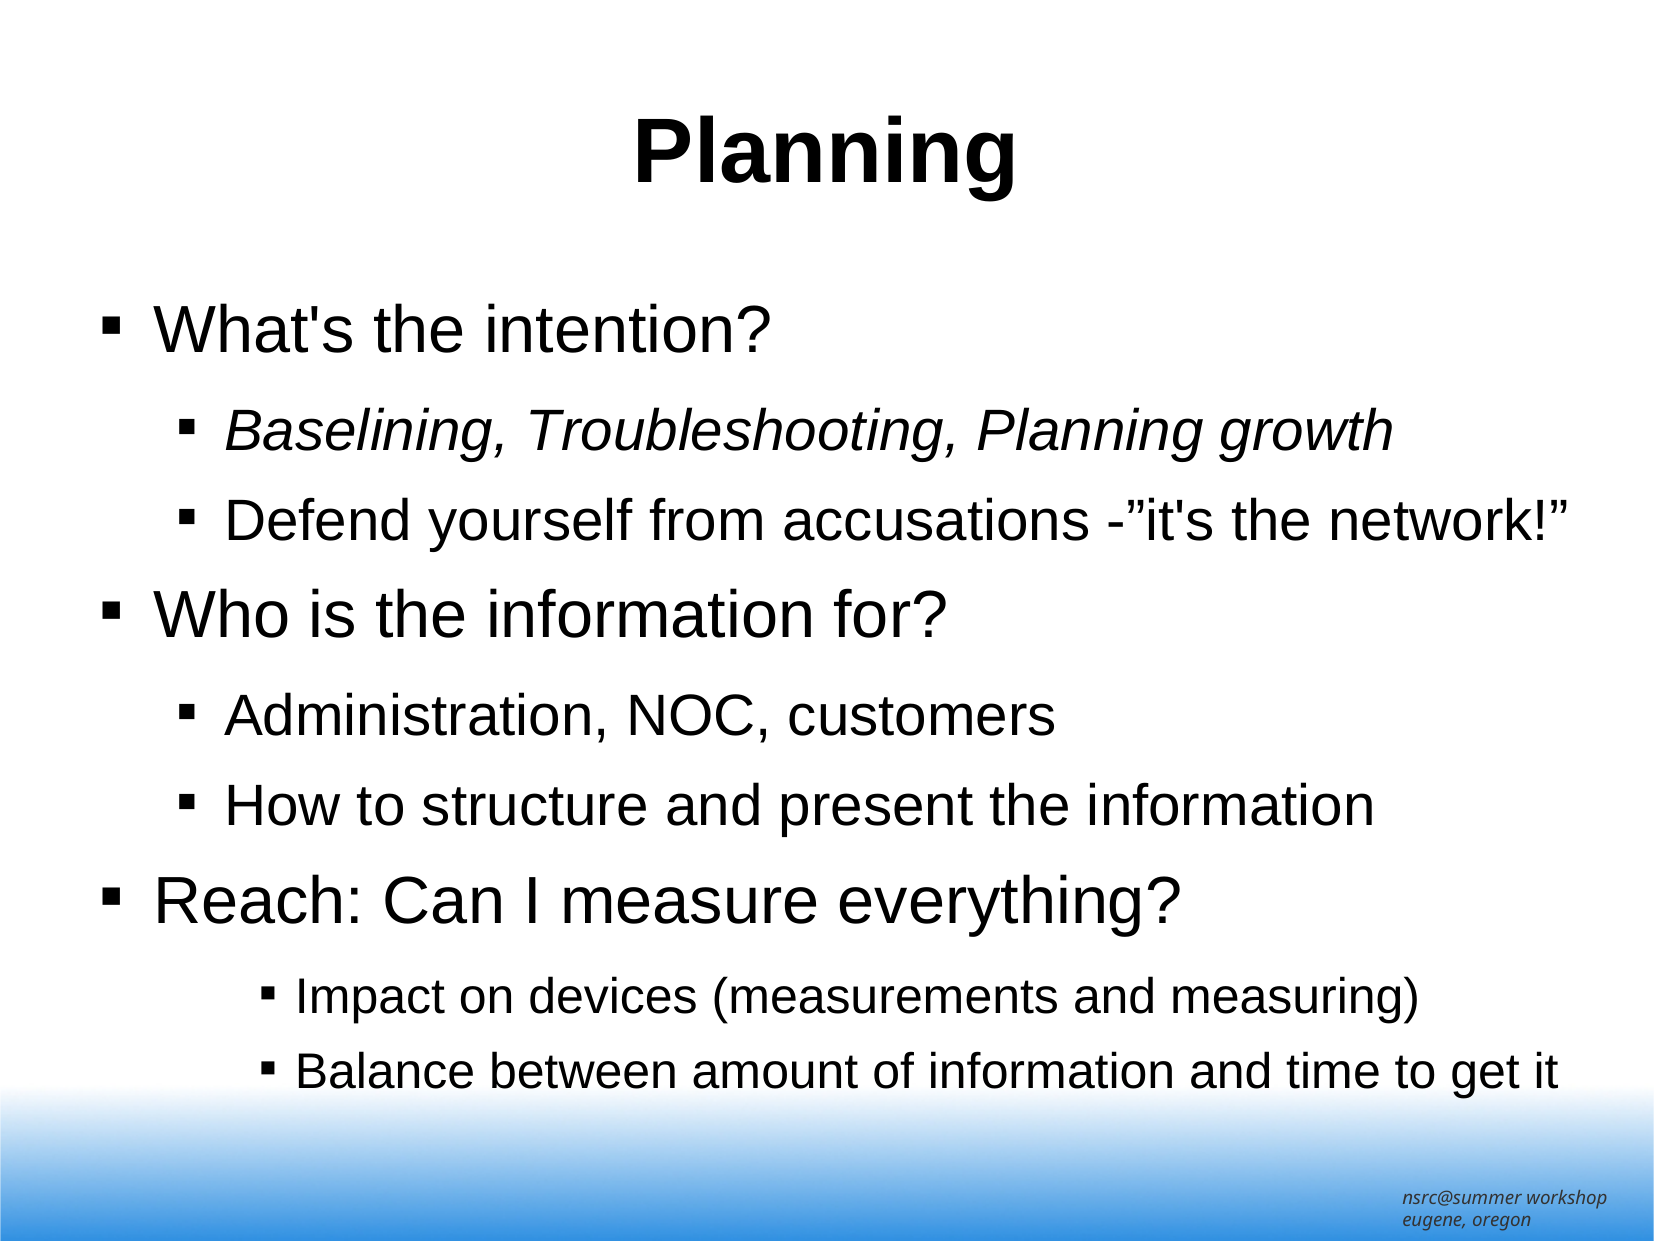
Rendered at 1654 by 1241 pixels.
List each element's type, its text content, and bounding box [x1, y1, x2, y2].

picture [0, 1083, 1654, 1241]
title Planning [82, 56, 1571, 249]
list What's the intention? Baselining, Troubleshooting, Planning growth Defend yourself from accusations -”it's the network!” Who is the information for? Administration, NOC, customers How to structure and present the information Reach: Can I measure everything? Impact on devices (measurements and measuring) Balance between amount of information and time to get it [82, 290, 1571, 1196]
